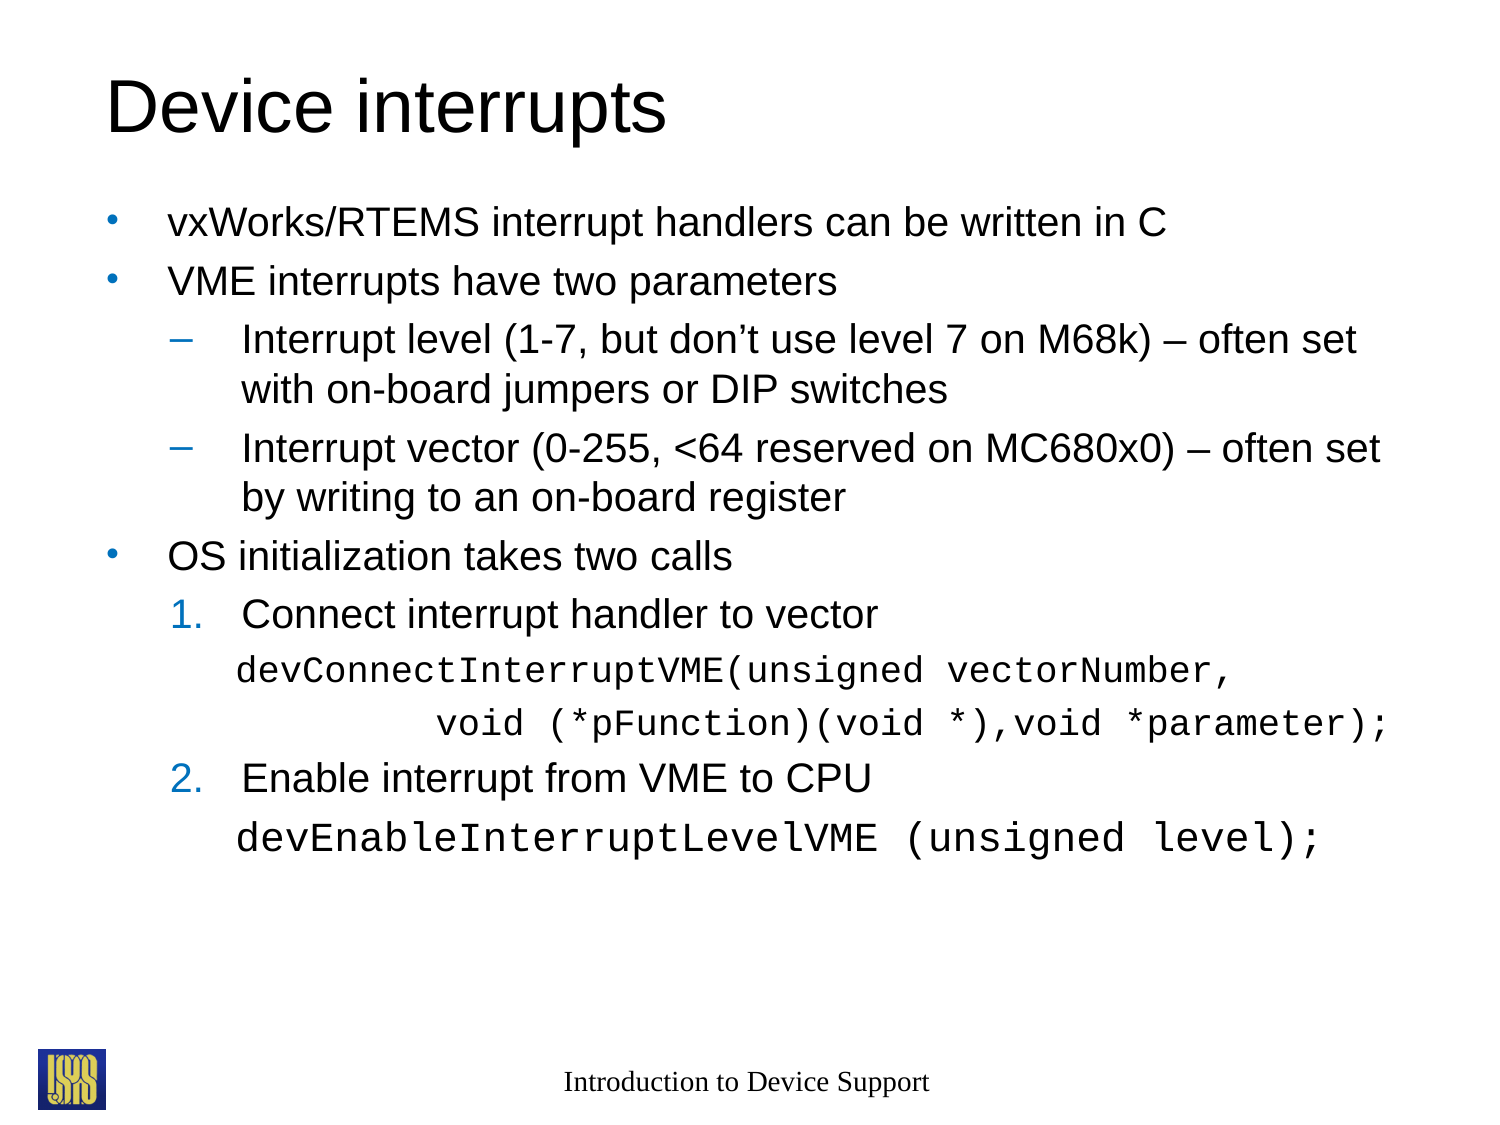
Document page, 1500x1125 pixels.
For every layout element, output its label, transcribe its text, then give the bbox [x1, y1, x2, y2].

title Device interrupts [55, 57, 1361, 156]
picture [38, 1049, 106, 1110]
list vxWorks/RTEMS interrupt handlers can be written in C VME interrupts have two parameters Interrupt level (1-7, but don’t use level 7 on M68k) – often set with on-board jumpers or DIP switches Interrupt vector (0-255, <64 reserved on MC680x0) – often set by writing to an on-board register OS initialization takes two calls Connect interrupt handler to vector devConnectInterruptVME(unsigned vectorNumber, void (*pFunction)(void *),void *parameter); Enable interrupt from VME to CPU devEnableInterruptLevelVME (unsigned level); [90, 187, 1435, 875]
